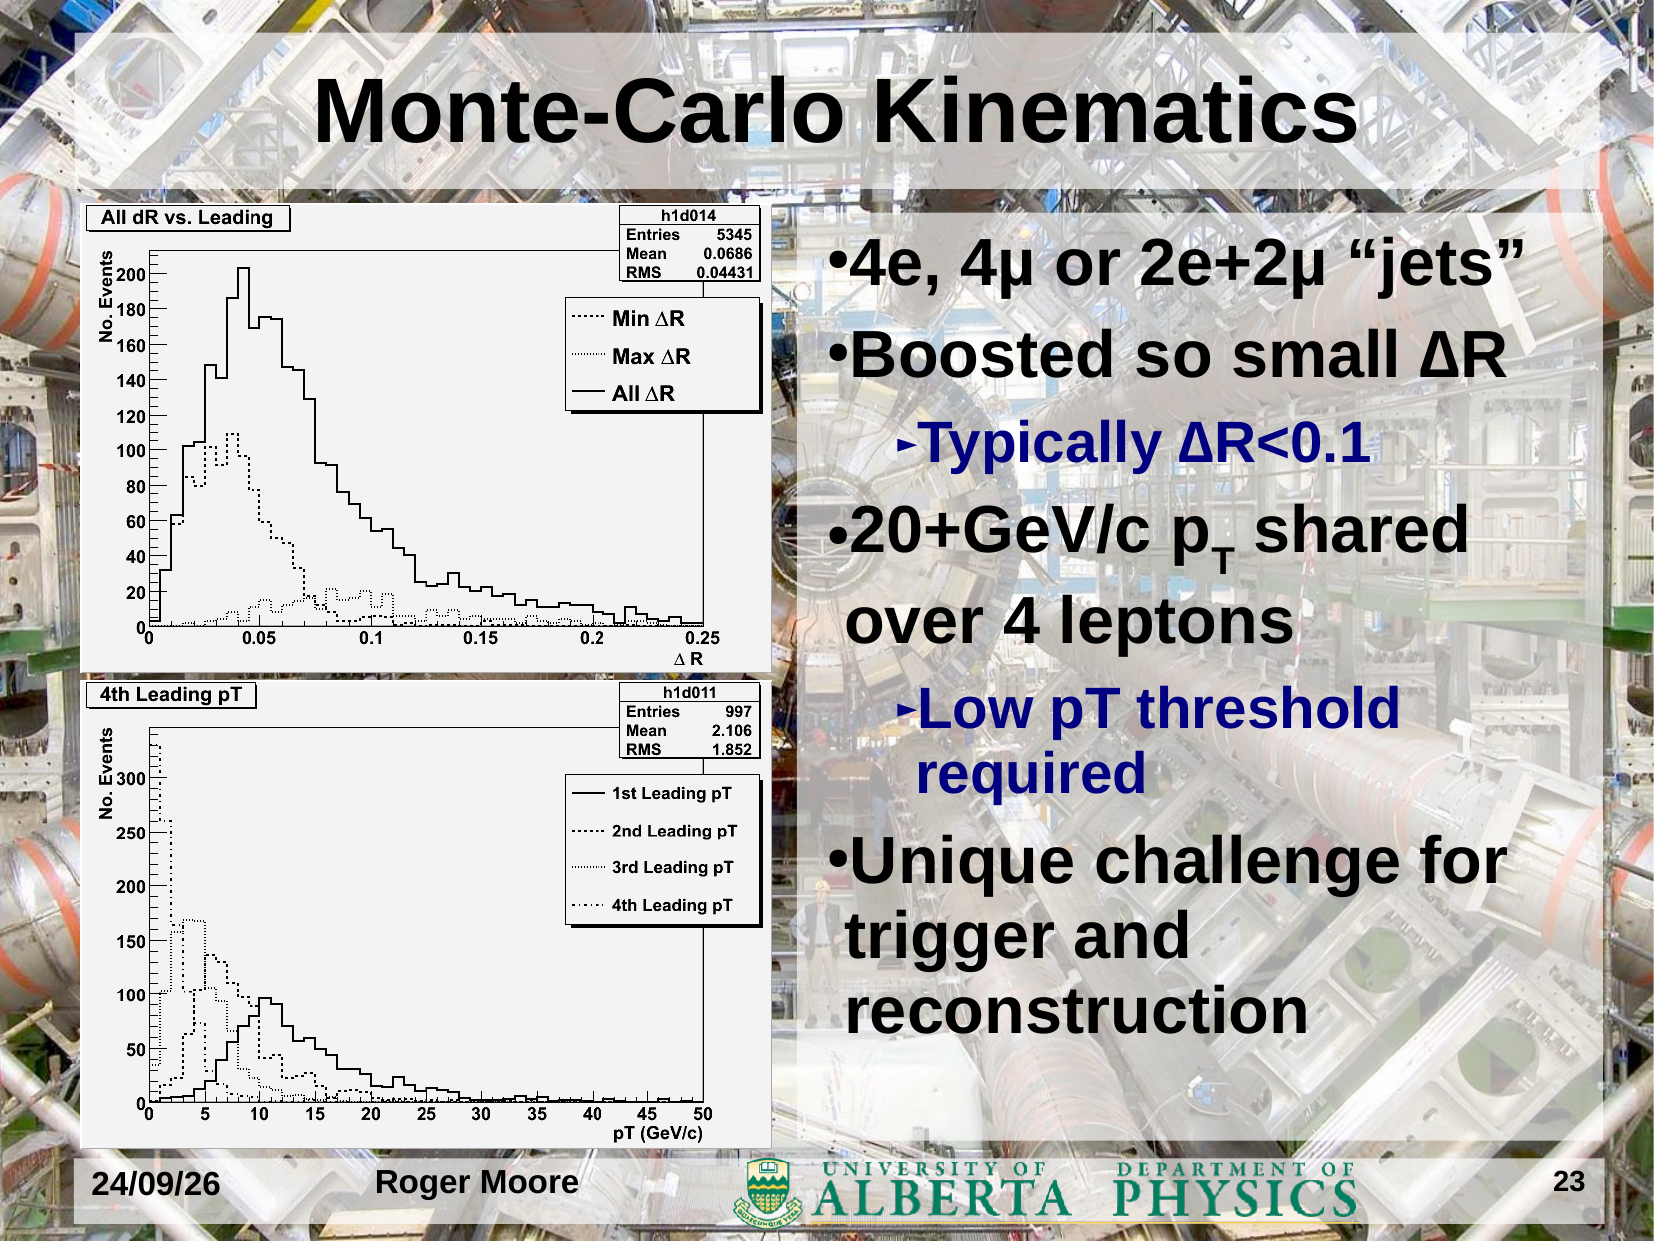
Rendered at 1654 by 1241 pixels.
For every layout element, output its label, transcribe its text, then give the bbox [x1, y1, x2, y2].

list 4e, 4µ or 2e+2µ “jets” Boosted so small ∆R Typically ∆R<0.1 20+GeV/c pT shared over 4 leptons Low pT threshold required Unique challenge for trigger and reconstruction [796, 212, 1603, 1141]
picture [0, 0, 1654, 1241]
title Monte-Carlo Kinematics [74, 32, 1600, 189]
